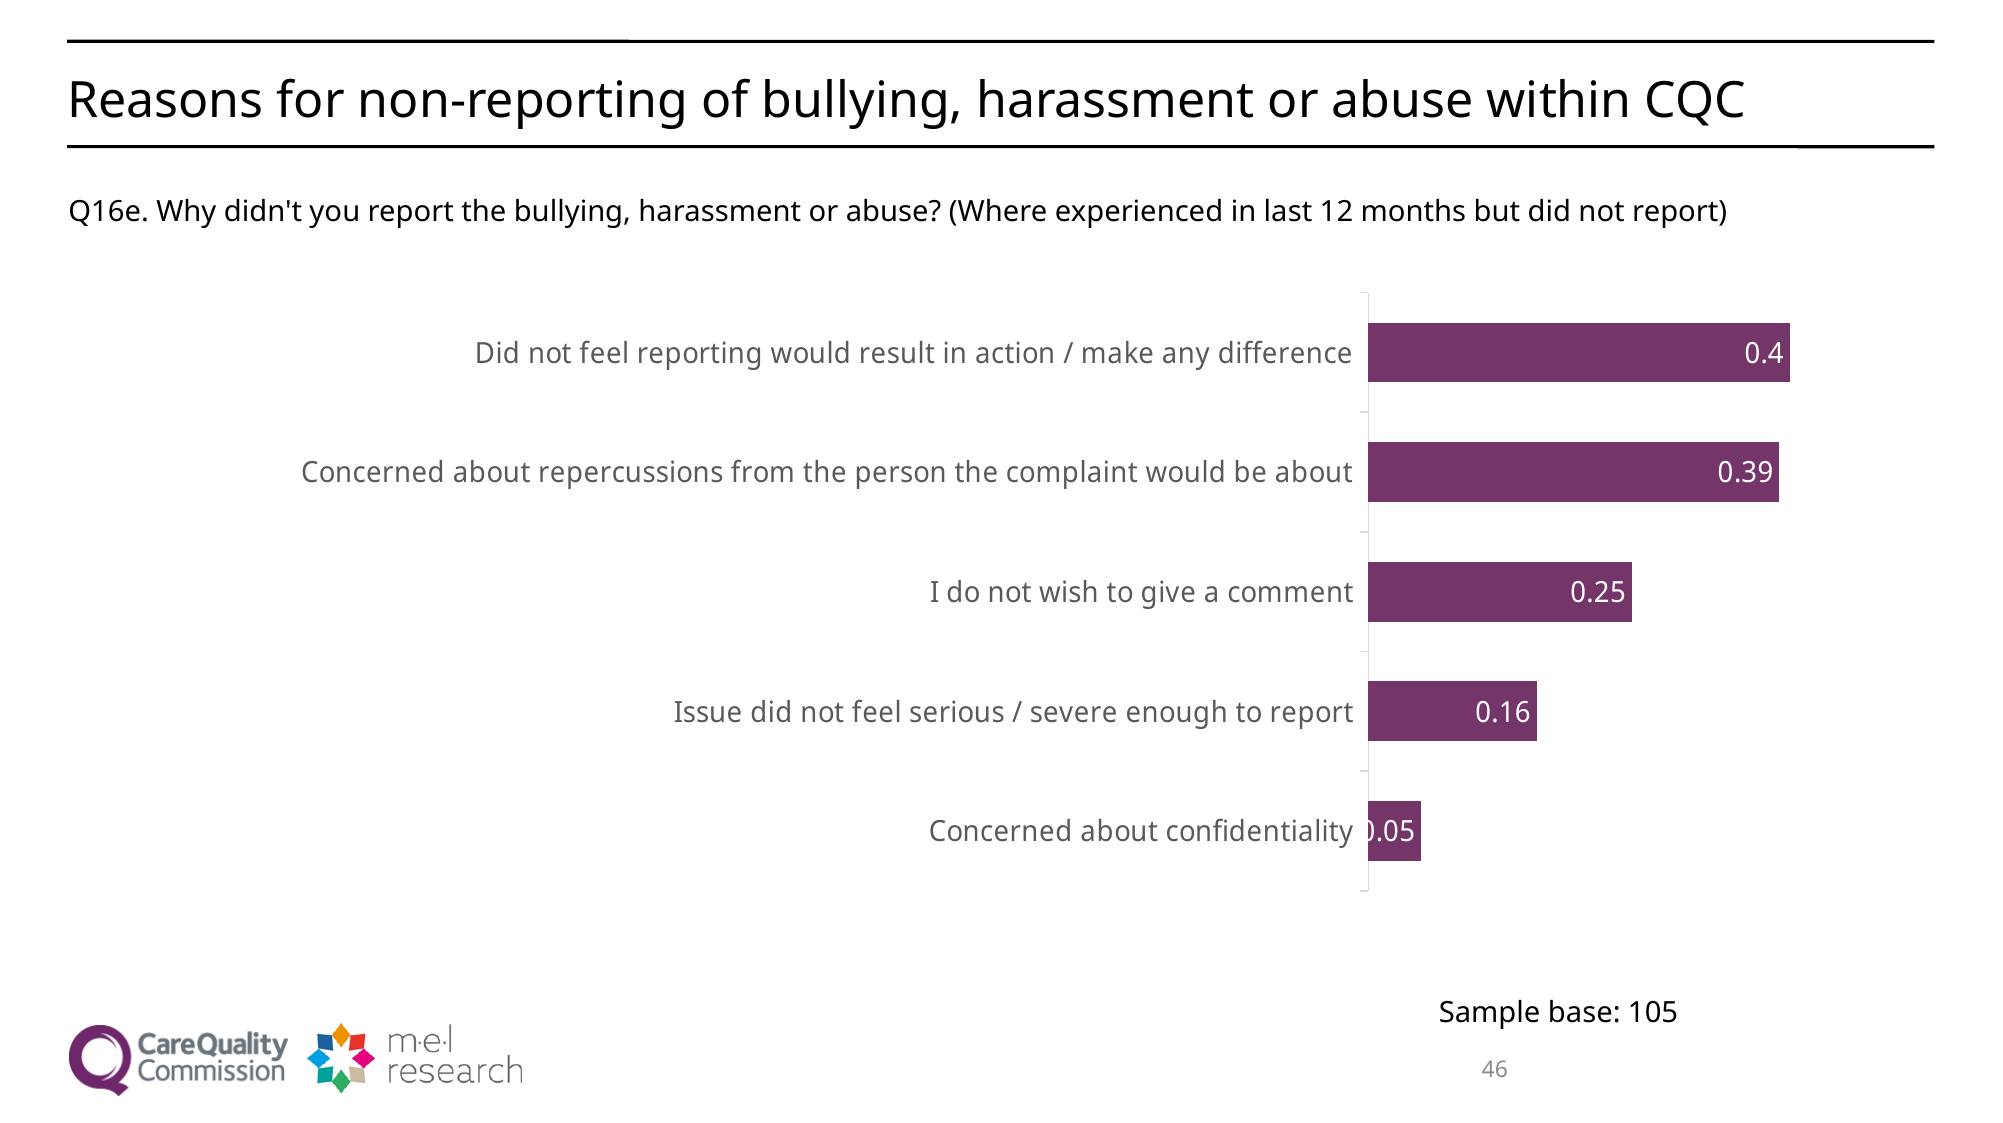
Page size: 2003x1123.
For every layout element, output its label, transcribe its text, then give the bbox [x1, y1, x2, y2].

slide_number 46 [1466, 1039, 1934, 1100]
text_box Sample base: 105 [1423, 986, 1696, 1037]
picture [307, 1023, 522, 1093]
title Reasons for non-reporting of bullying, harassment or abuse within CQC [67, 48, 1935, 136]
text_box Q16e. Why didn't you report the bullying, harassment or abuse? (Where experienced in last 12 months but did not report) [68, 184, 1988, 227]
chart [301, 280, 1873, 904]
picture [67, 1023, 291, 1099]
